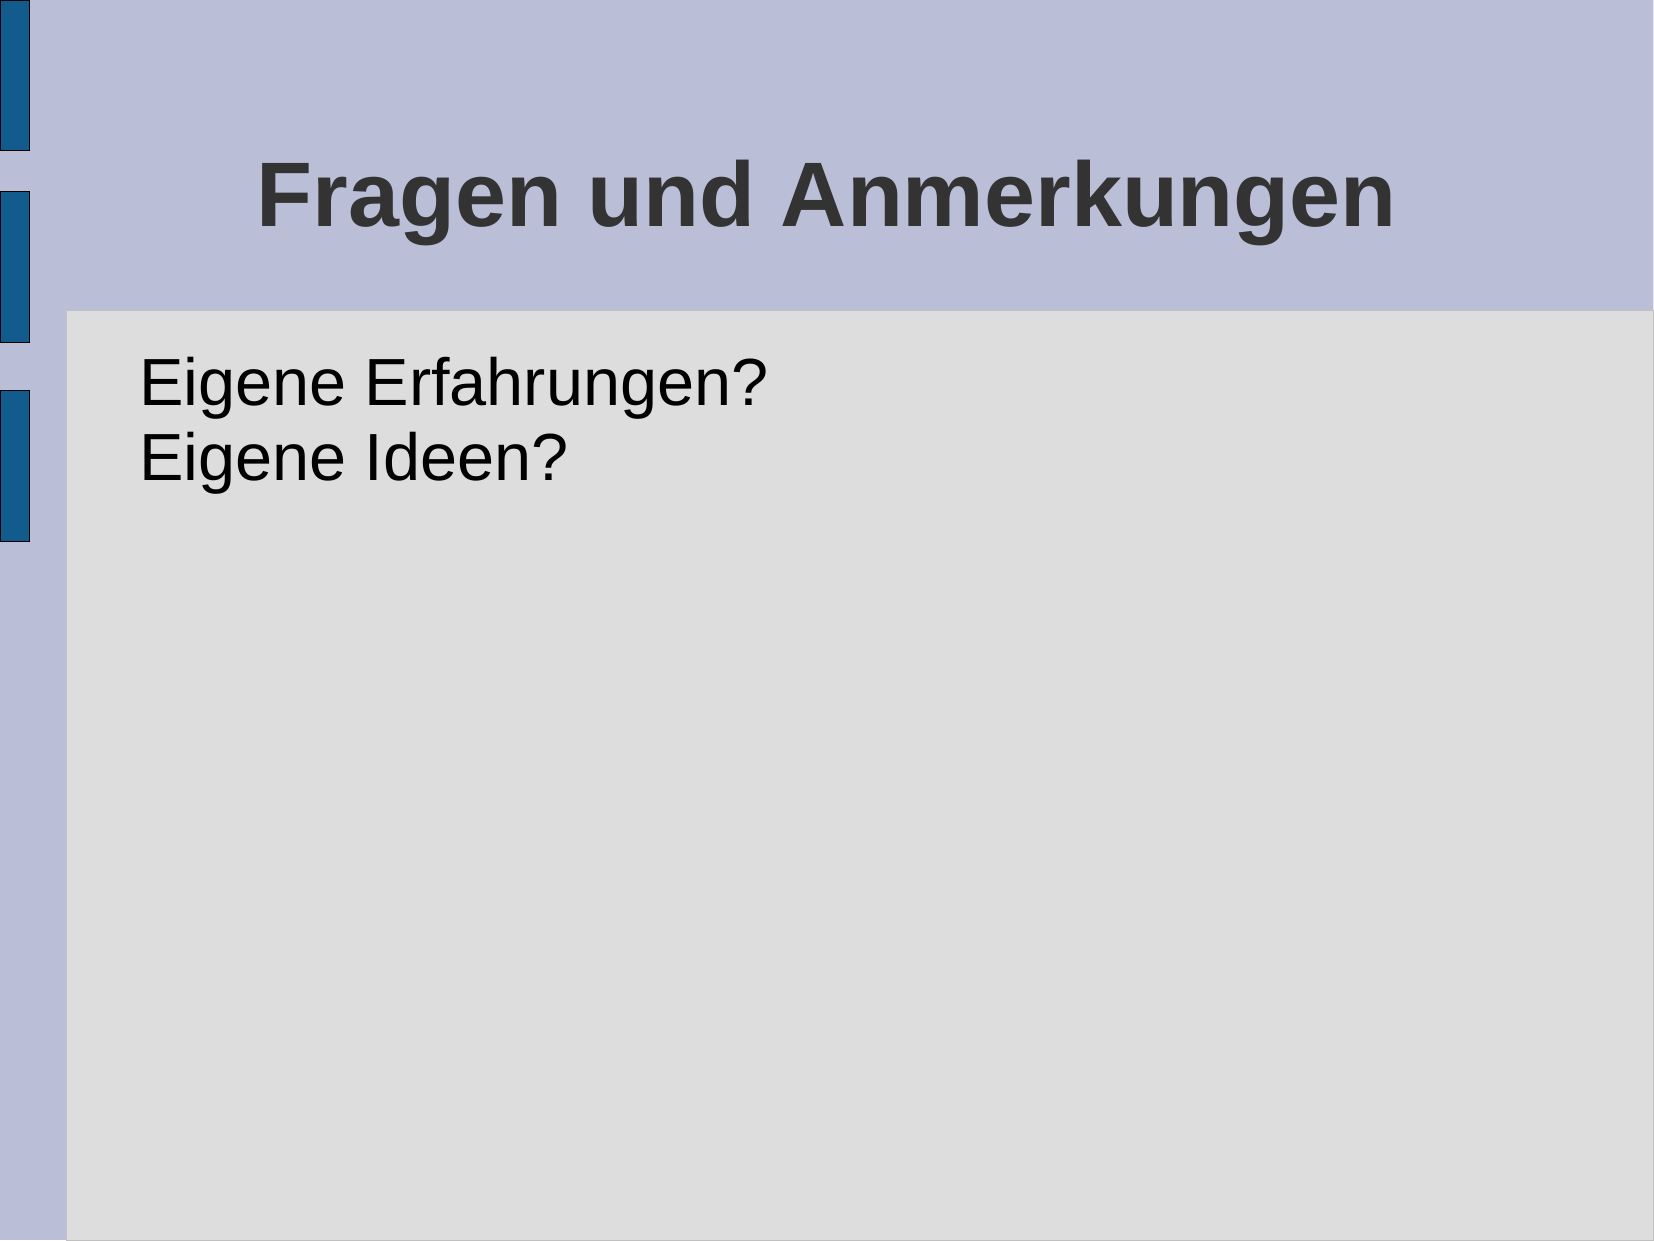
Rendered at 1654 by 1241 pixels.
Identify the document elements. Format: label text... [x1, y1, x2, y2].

list Eigene Erfahrungen? Eigene Ideen? [121, 344, 1534, 1127]
title Fragen und Anmerkungen [121, 91, 1534, 299]
